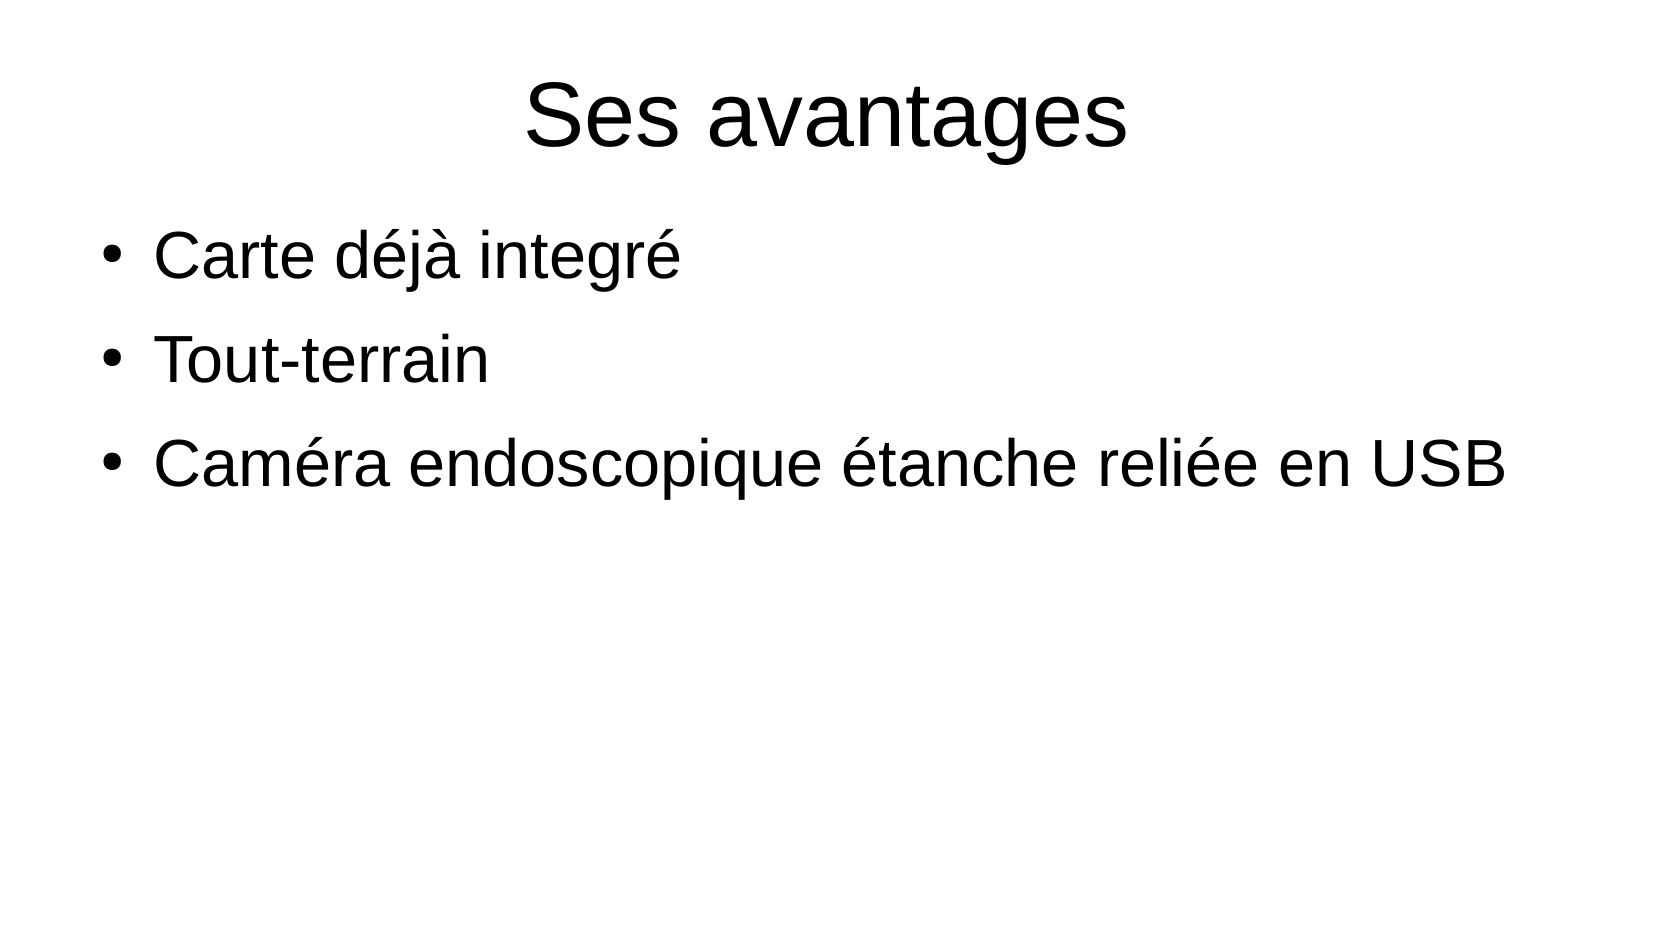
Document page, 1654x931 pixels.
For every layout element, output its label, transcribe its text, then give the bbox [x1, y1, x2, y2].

list Carte déjà integré Tout-terrain Caméra endoscopique étanche reliée en USB [82, 217, 1571, 758]
title Ses avantages [82, 37, 1571, 193]
